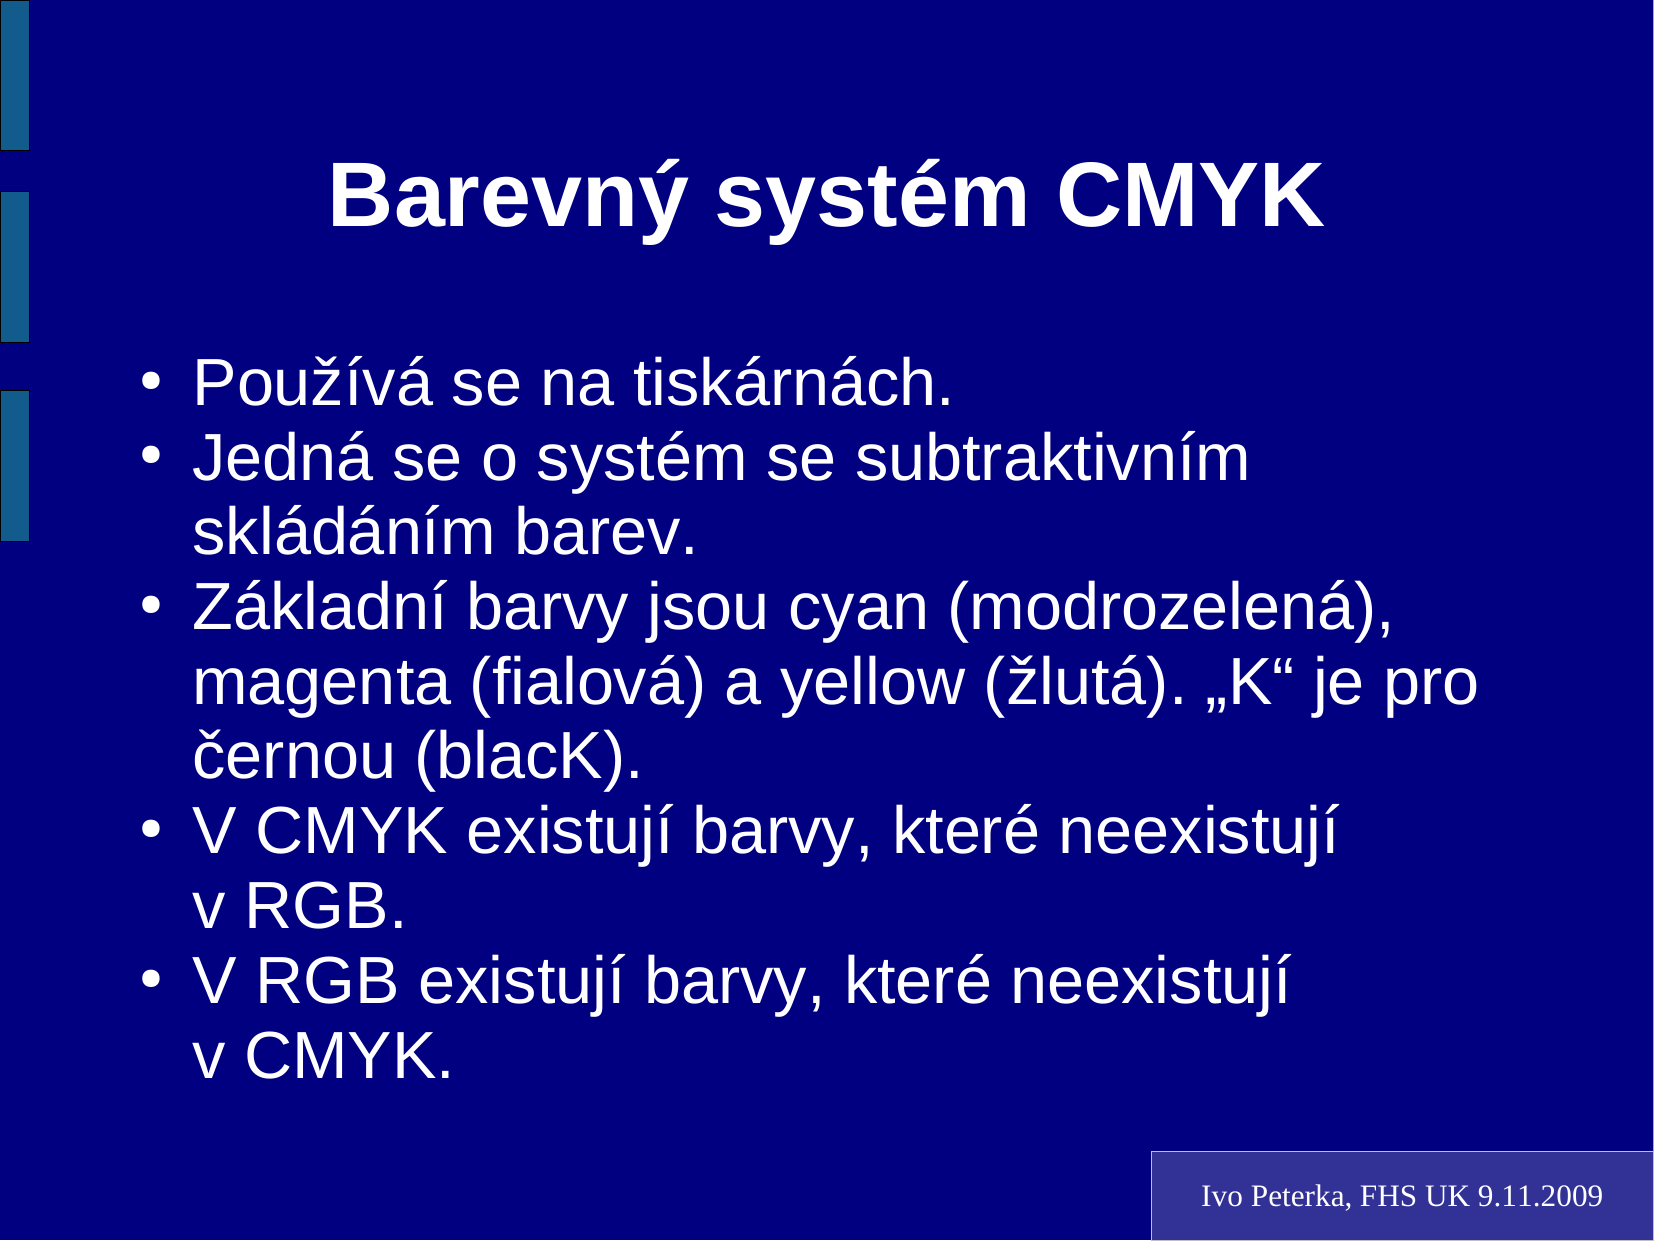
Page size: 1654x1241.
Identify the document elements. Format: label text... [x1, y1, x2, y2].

list Používá se na tiskárnách. Jedná se o systém se subtraktivním skládáním barev. Základní barvy jsou cyan (modrozelená), magenta (fialová) a yellow (žlutá). „K“ je pro černou (blacK). V CMYK existují barvy, které neexistují v RGB. V RGB existují barvy, které neexistují v CMYK. [121, 344, 1534, 1112]
title Barevný systém CMYK [121, 98, 1534, 291]
